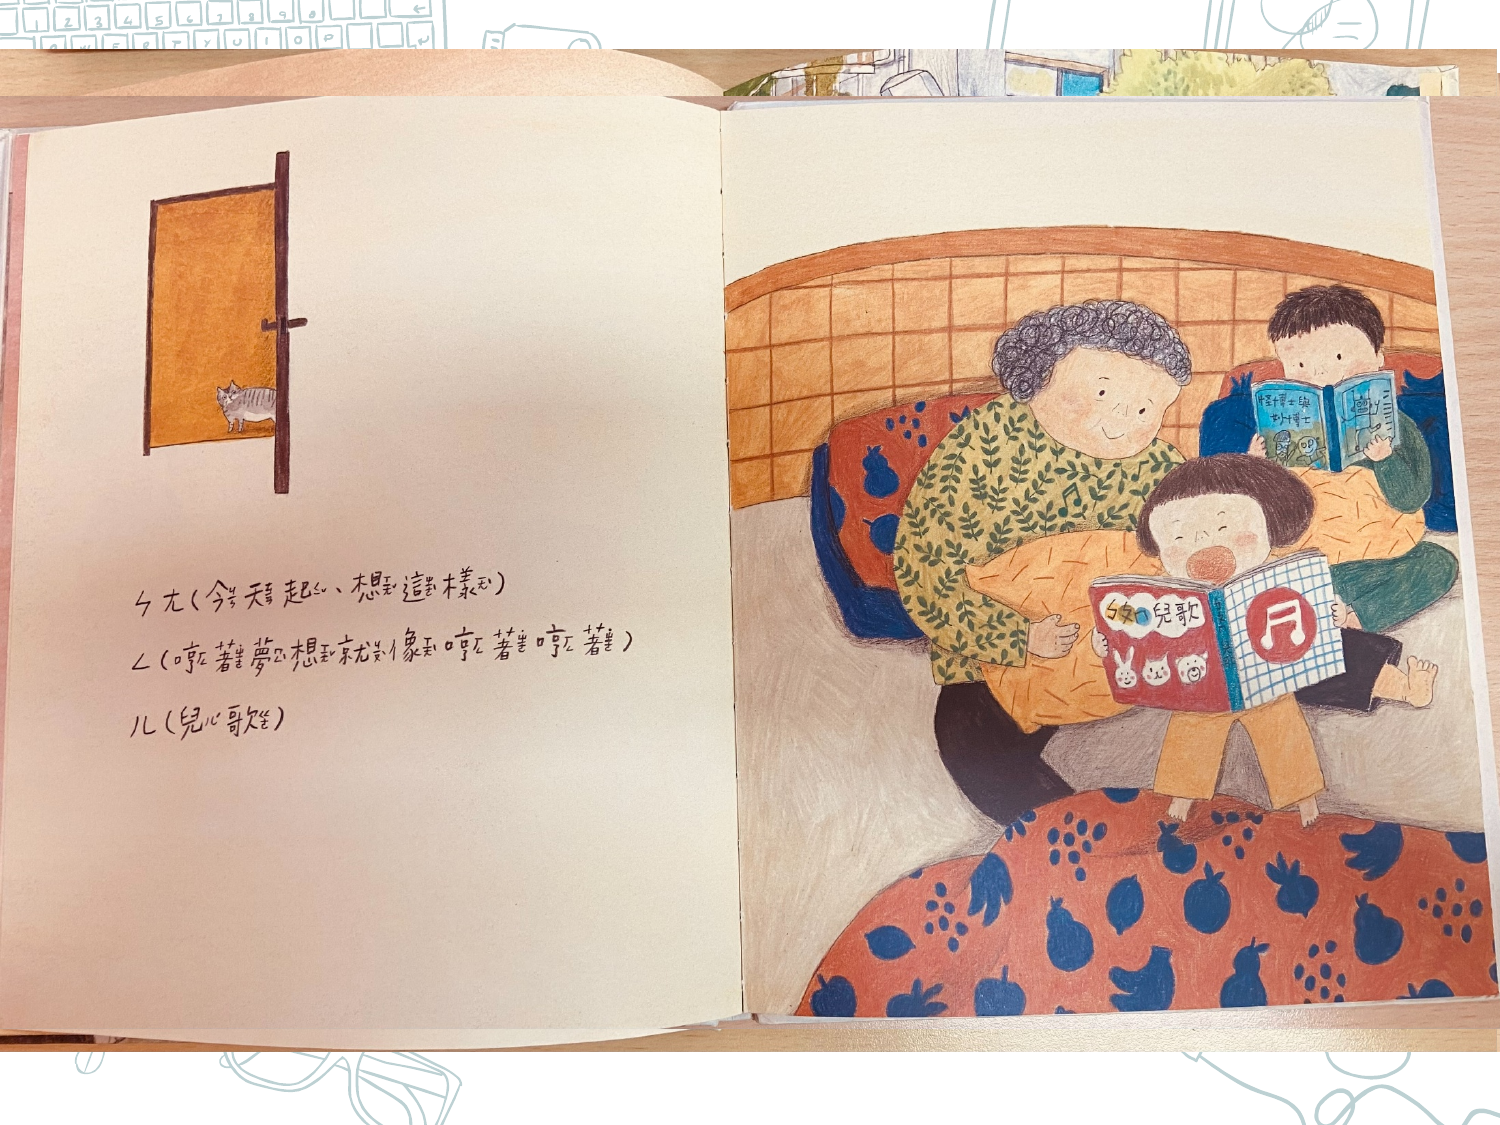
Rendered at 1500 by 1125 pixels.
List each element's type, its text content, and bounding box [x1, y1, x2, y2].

picture [0, 49, 1500, 1052]
list 主角自己做的包包上面有什麼符號？ 故事的最後，主角的孫女在看的書的書名是什麼？ [185, 1052, 1315, 1057]
